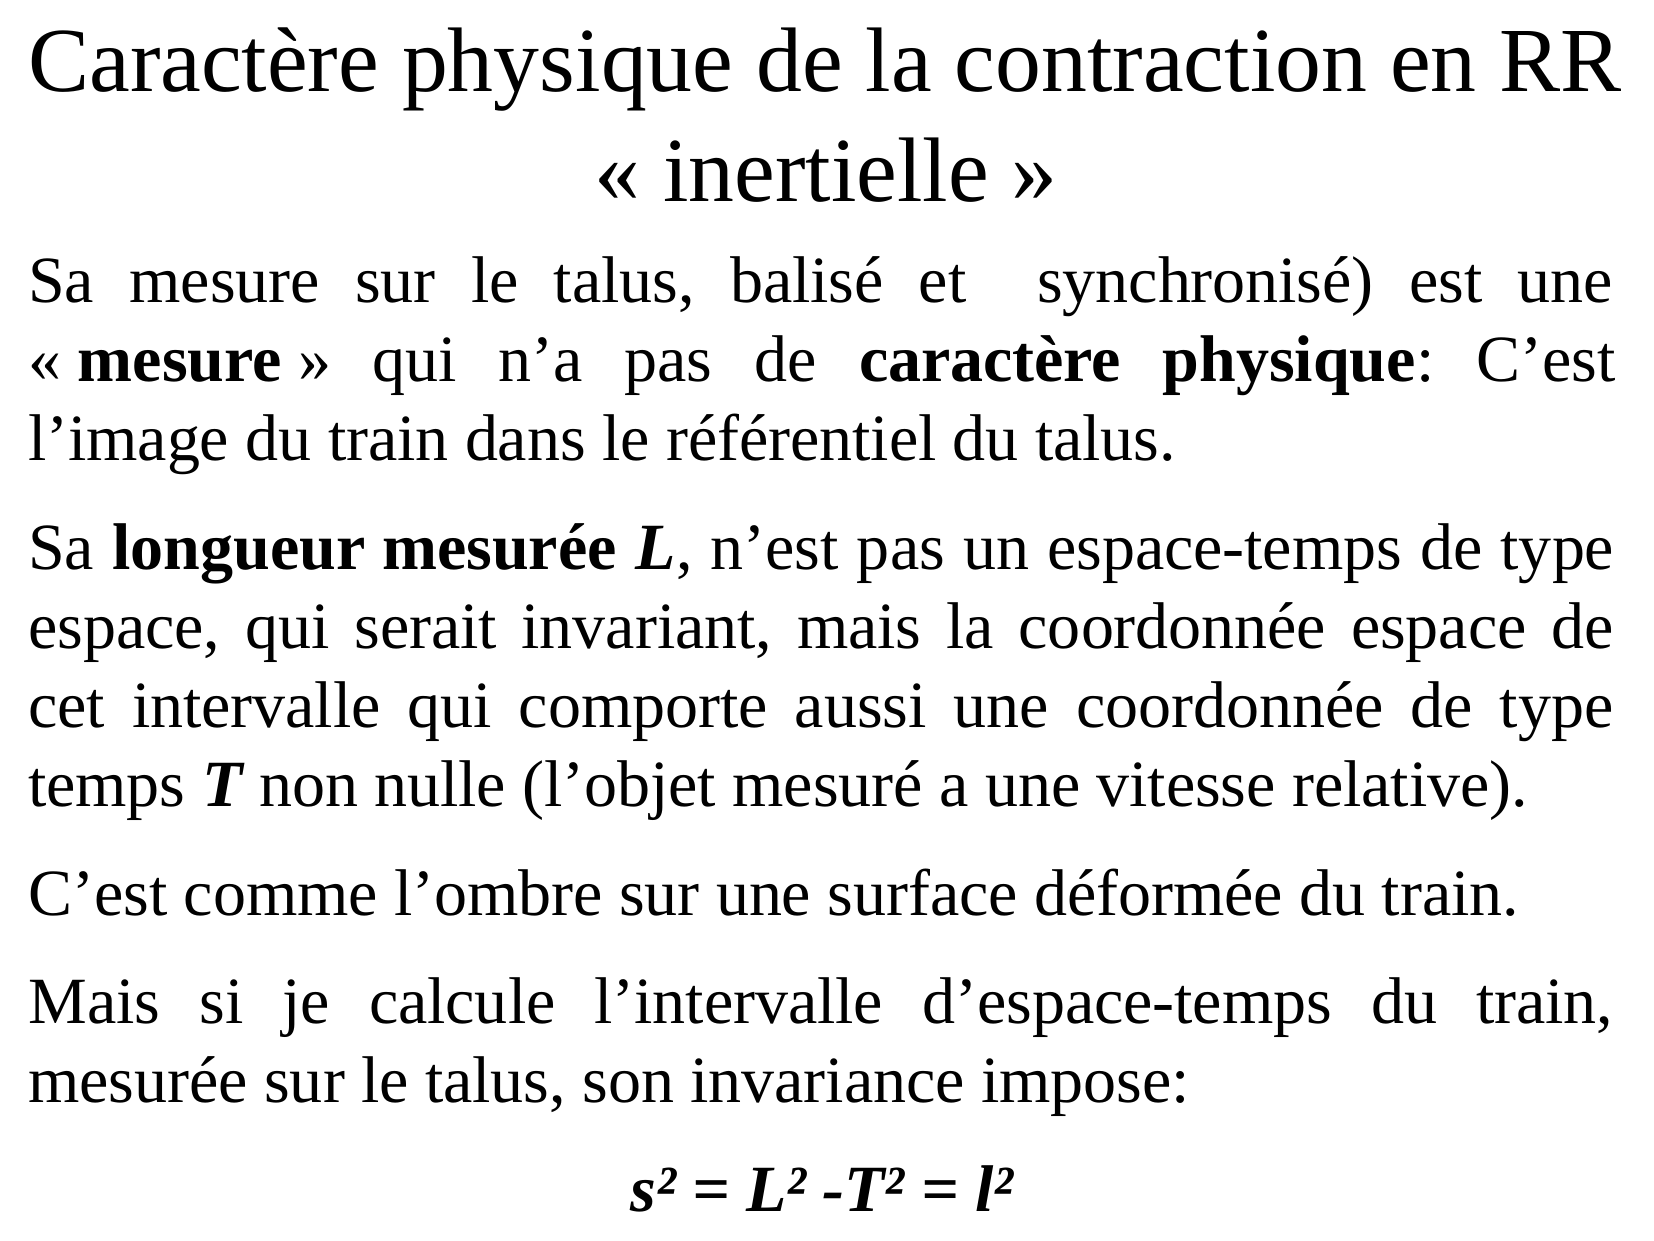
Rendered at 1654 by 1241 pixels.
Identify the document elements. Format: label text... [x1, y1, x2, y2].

title Caractère physique de la contraction en RR « inertielle » [0, 0, 1654, 208]
list Sa mesure sur le talus, balisé et synchronisé) est une « mesure » qui n’a pas de caractère physique: C’est l’image du train dans le référentiel du talus. Sa longueur mesurée L, n’est pas un espace-temps de type espace, qui serait invariant, mais la coordonnée espace de cet intervalle qui comporte aussi une coordonnée de type temps T non nulle (l’objet mesuré a une vitesse relative). C’est comme l’ombre sur une surface déformée du train. Mais si je calcule l’intervalle d’espace-temps du train, mesurée sur le talus, son invariance impose: s² = L² -T² = l² [28, 236, 1637, 1226]
